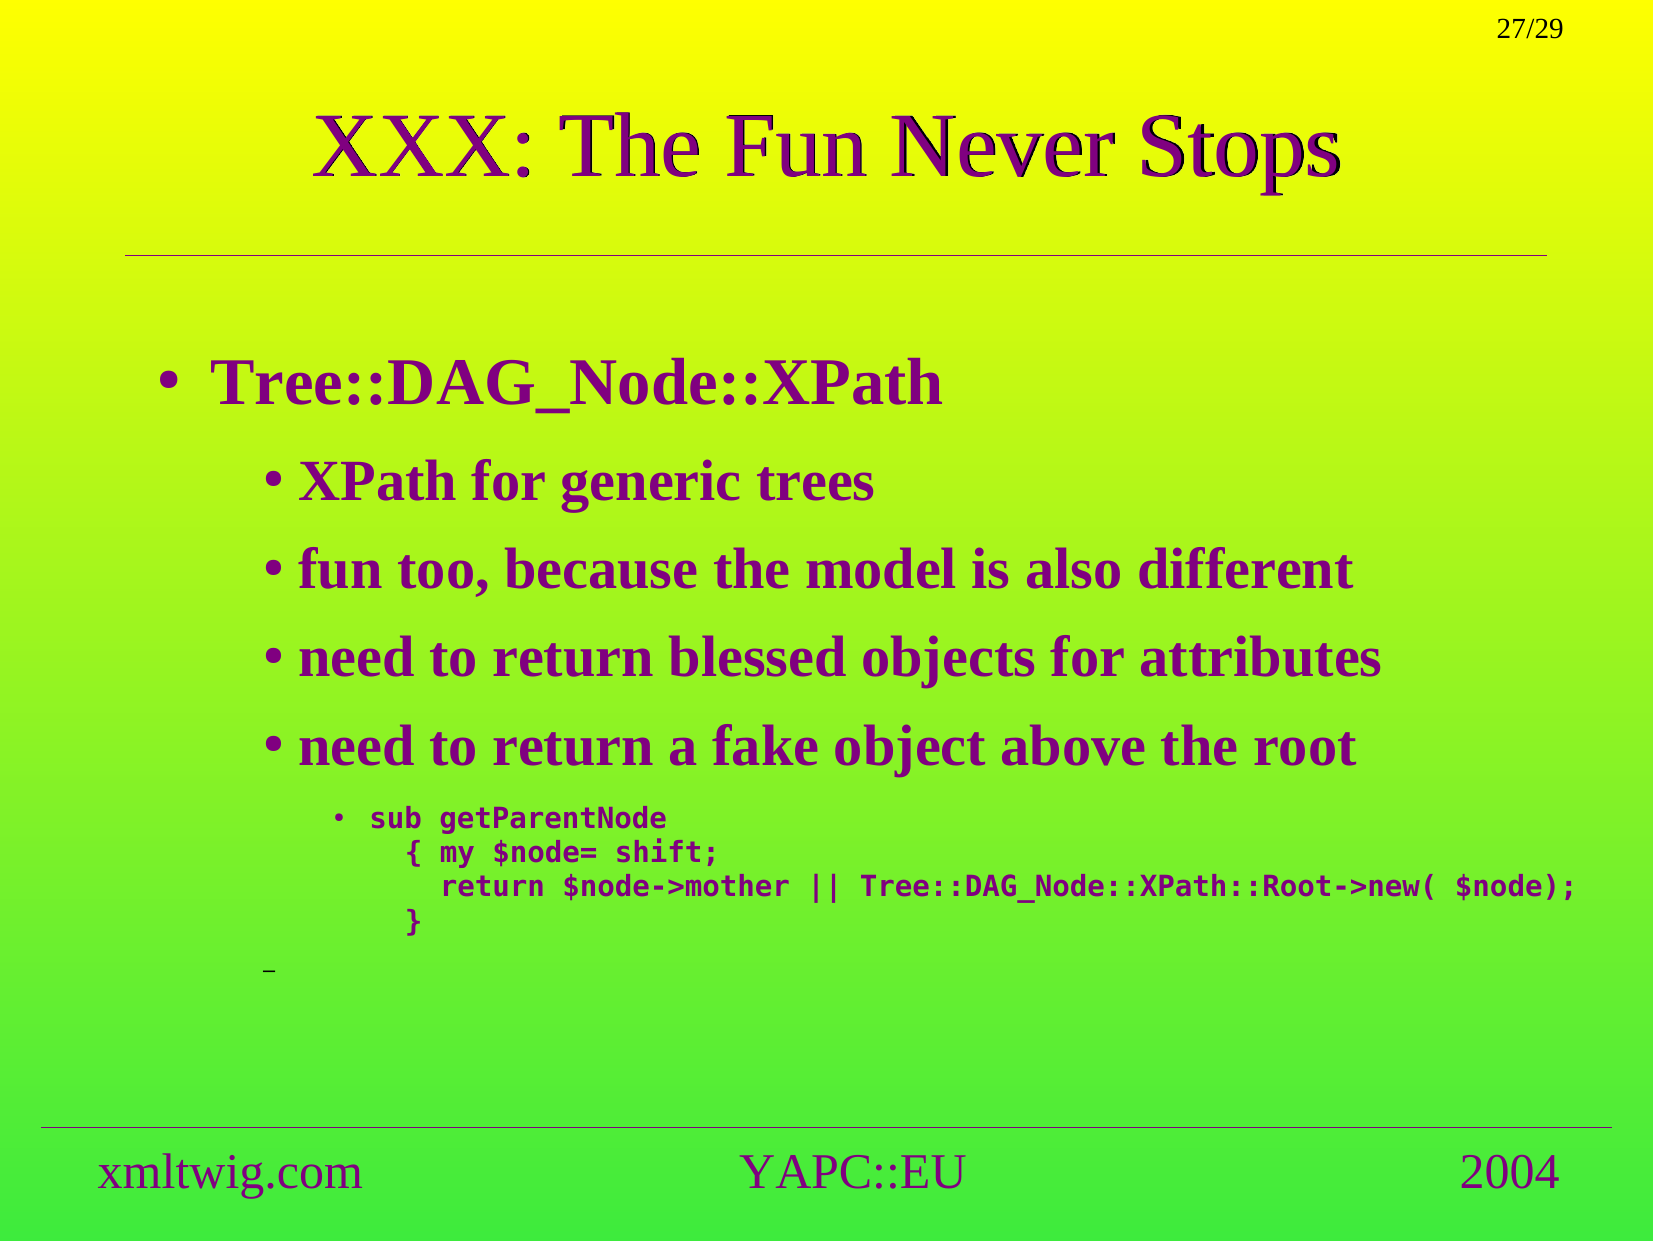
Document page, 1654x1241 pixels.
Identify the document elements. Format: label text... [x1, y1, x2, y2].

title XXX: The Fun Never Stops [121, 66, 1533, 225]
list Tree::DAG_Node::XPath XPath for generic trees fun too, because the model is also different need to return blessed objects for attributes need to return a fake object above the root sub getParentNode { my $node= shift; return $node->mother || Tree::DAG_Node::XPath::Root->new( $node); } [121, 344, 1612, 1109]
